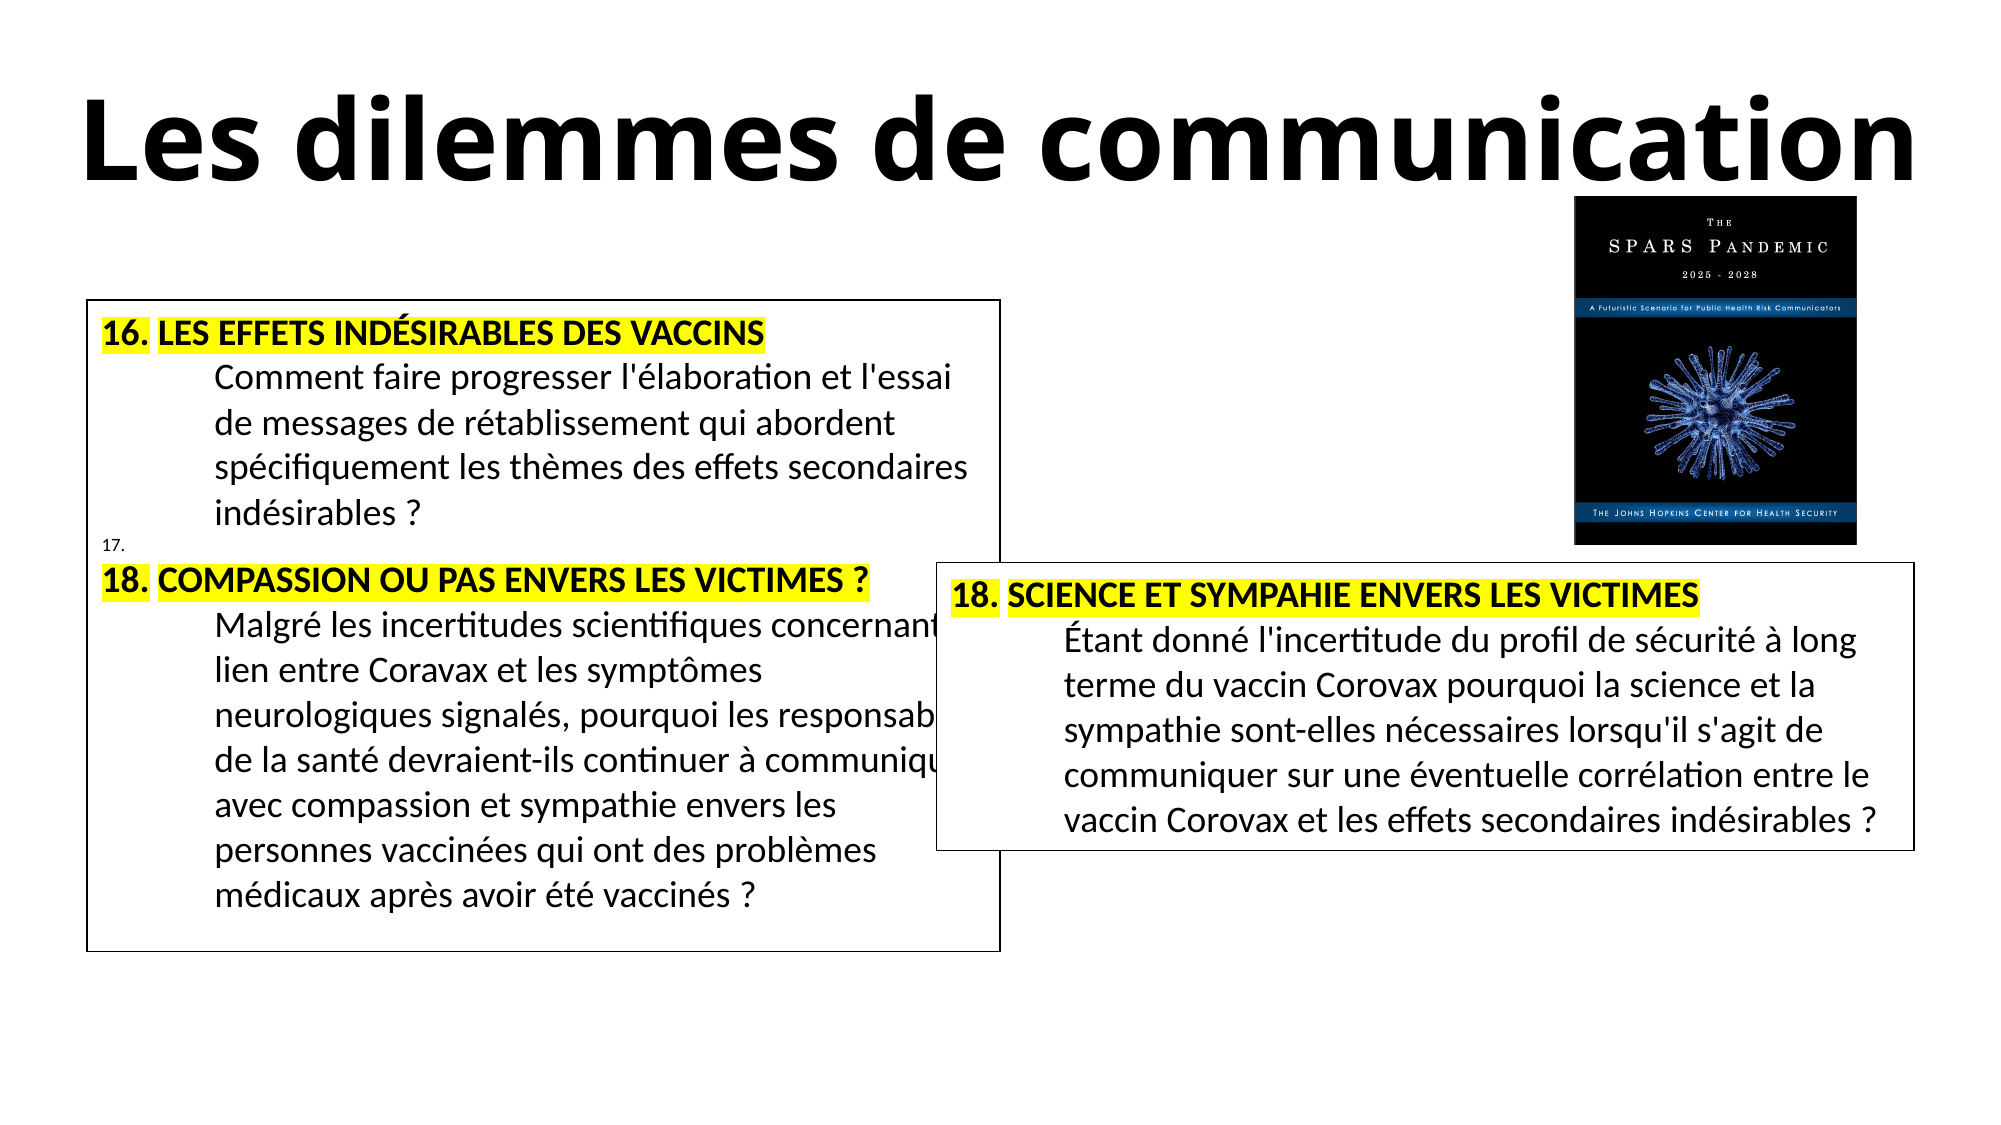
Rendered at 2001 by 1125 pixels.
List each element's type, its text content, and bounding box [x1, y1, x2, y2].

picture [1574, 196, 1857, 545]
text_box LES EFFETS INDÉSIRABLES DES VACCINS Comment faire progresser l'élaboration et l'essai de messages de rétablissement qui abordent spécifiquement les thèmes des effets secondaires indésirables ? COMPASSION OU PAS ENVERS LES VICTIMES ? Malgré les incertitudes scientifiques concernant le lien entre Coravax et les symptômes neurologiques signalés, pourquoi les responsables de la santé devraient-ils continuer à communiquer avec compassion et sympathie envers les personnes vaccinées qui ont des problèmes médicaux après avoir été vaccinés ? [86, 300, 1001, 952]
text_box Les dilemmes de communication [62, 60, 1946, 213]
text_box SCIENCE ET SYMPAHIE ENVERS LES VICTIMES Étant donné l'incertitude du profil de sécurité à long terme du vaccin Corovax pourquoi la science et la sympathie sont-elles nécessaires lorsqu'il s'agit de communiquer sur une éventuelle corrélation entre le vaccin Corovax et les effets secondaires indésirables ? [936, 562, 1915, 851]
